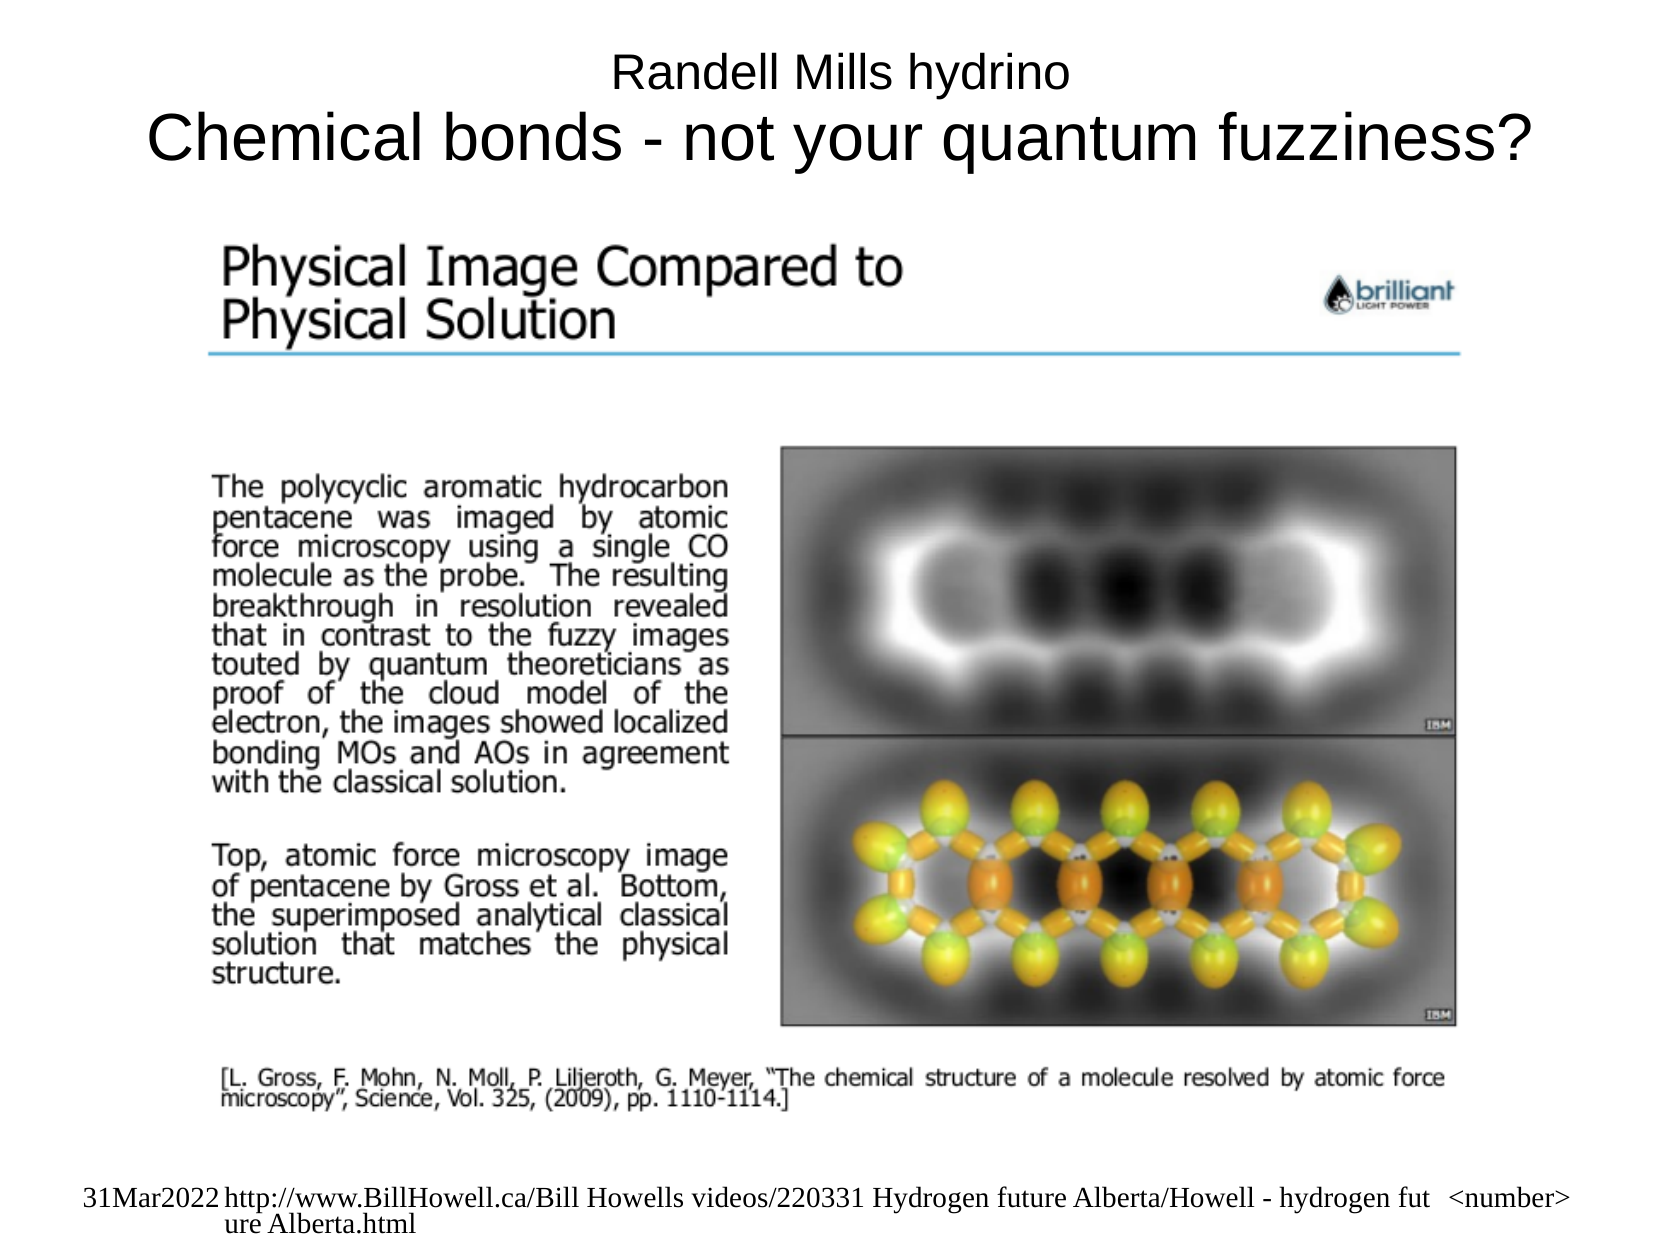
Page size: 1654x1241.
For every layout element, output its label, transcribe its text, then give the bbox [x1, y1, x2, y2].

picture [207, 233, 1477, 1123]
title Randell Mills hydrino Chemical bonds - not your quantum fuzziness? [79, 18, 1568, 201]
